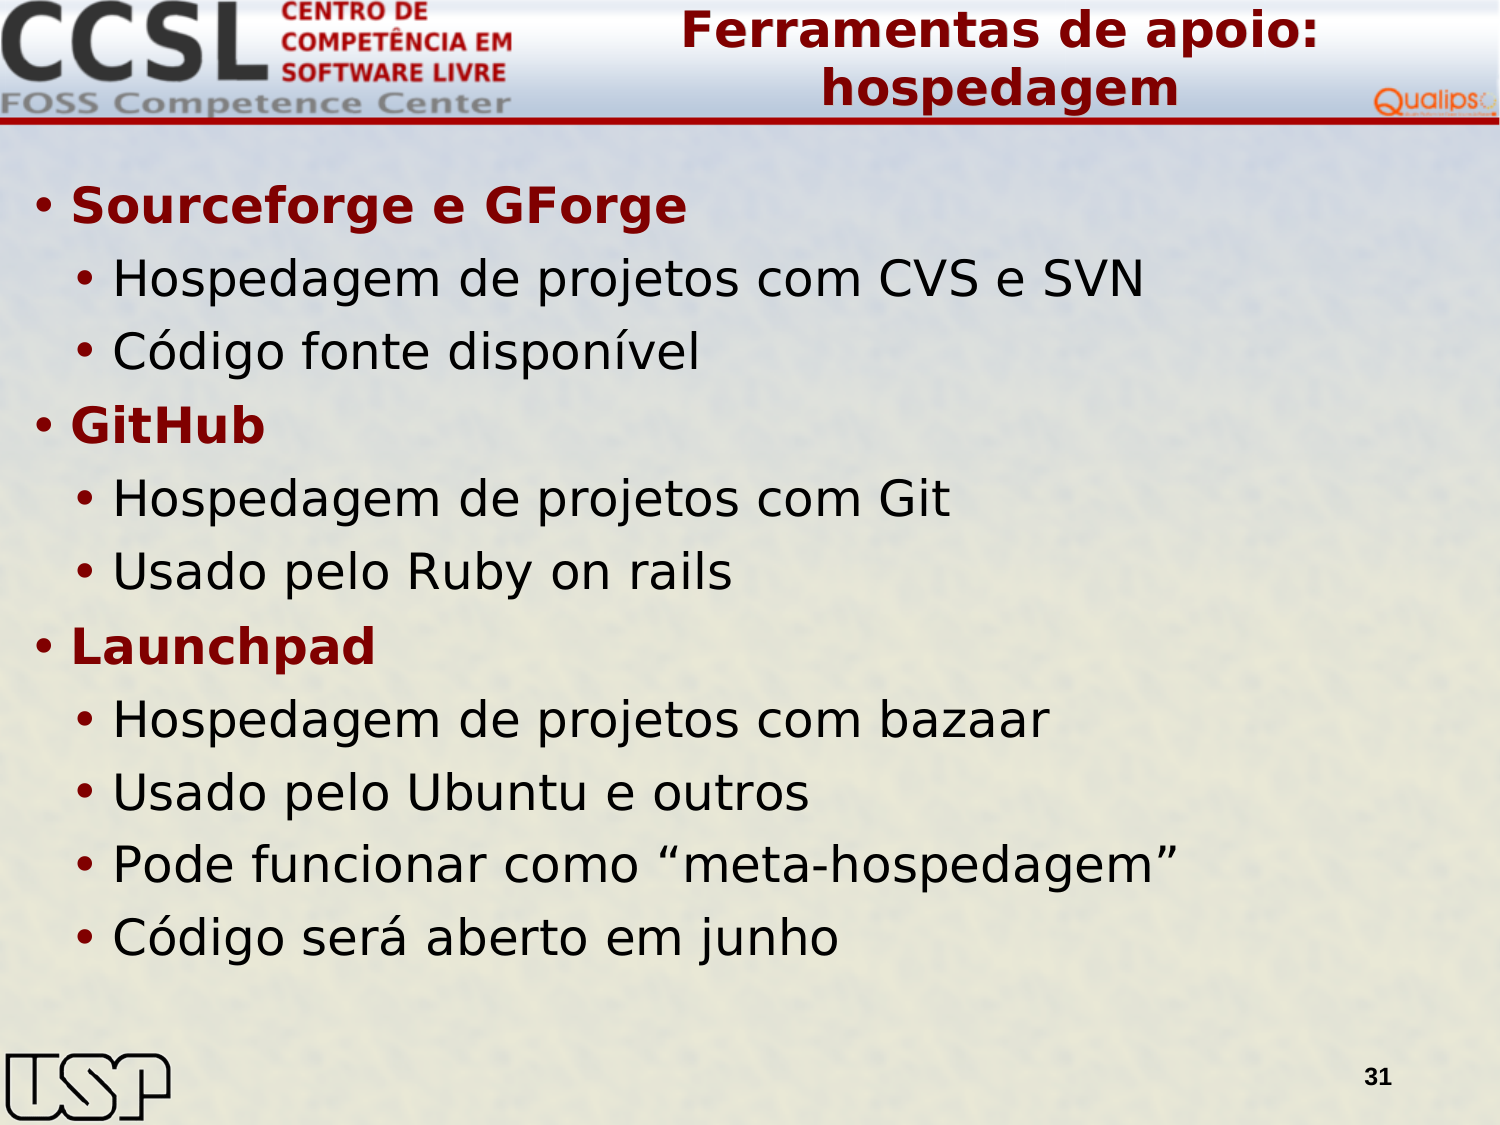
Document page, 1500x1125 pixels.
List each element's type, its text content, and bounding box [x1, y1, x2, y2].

list Sourceforge e GForge Hospedagem de projetos com CVS e SVN Código fonte disponível GitHub Hospedagem de projetos com Git Usado pelo Ruby on rails Launchpad Hospedagem de projetos com bazaar Usado pelo Ubuntu e outros Pode funcionar como “meta-hospedagem” Código será aberto em junho [29, 177, 1468, 968]
picture [0, 0, 1500, 1125]
title Ferramentas de apoio: hospedagem [501, 0, 1500, 119]
